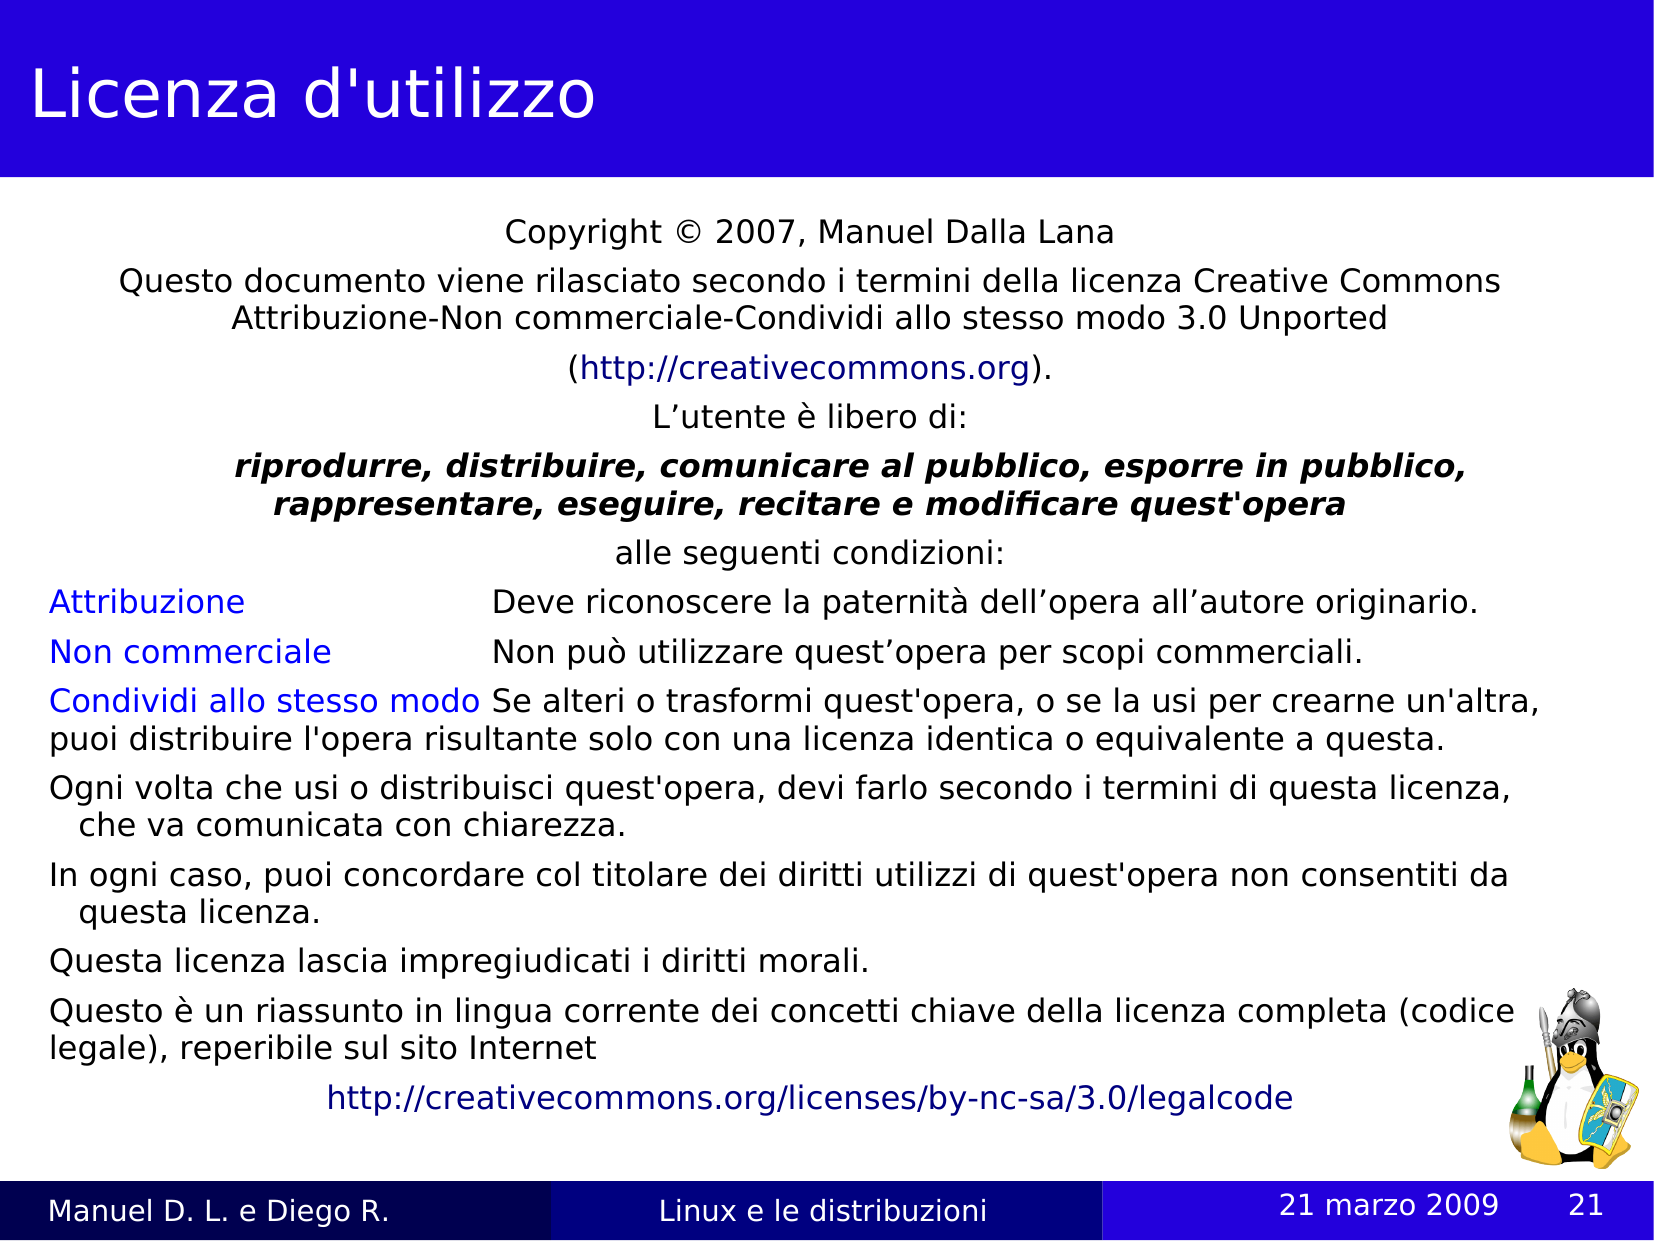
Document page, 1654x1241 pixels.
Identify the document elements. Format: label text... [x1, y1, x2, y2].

text_box Copyright © 2007, Manuel Dalla Lana Questo documento viene rilasciato secondo i termini della licenza Creative Commons Attribuzione-Non commerciale-Condividi allo stesso modo 3.0 Unported (http://creativecommons.org). L’utente è libero di: riprodurre, distribuire, comunicare al pubblico, esporre in pubblico, rappresentare, eseguire, recitare e modificare quest'opera alle seguenti condizioni: Attribuzione Deve riconoscere la paternità dell’opera all’autore originario. Non commerciale Non può utilizzare quest’opera per scopi commerciali. Condividi allo stesso modo Se alteri o trasformi quest'opera, o se la usi per crearne un'altra, puoi distribuire l'opera risultante solo con una licenza identica o equivalente a questa. Ogni volta che usi o distribuisci quest'opera, devi farlo secondo i termini di questa licenza, che va comunicata con chiarezza. In ogni caso, puoi concordare col titolare dei diritti utilizzi di quest'opera non consentiti da questa licenza. Questa licenza lascia impregiudicati i diritti morali. Questo è un riassunto in lingua corrente dei concetti chiave della licenza completa (codice legale), reperibile sul sito Internet http://creativecommons.org/licenses/by-nc-sa/3.0/legalcode [34, 205, 1595, 1152]
title Licenza d'utilizzo [29, 0, 1518, 193]
picture [1509, 988, 1639, 1169]
